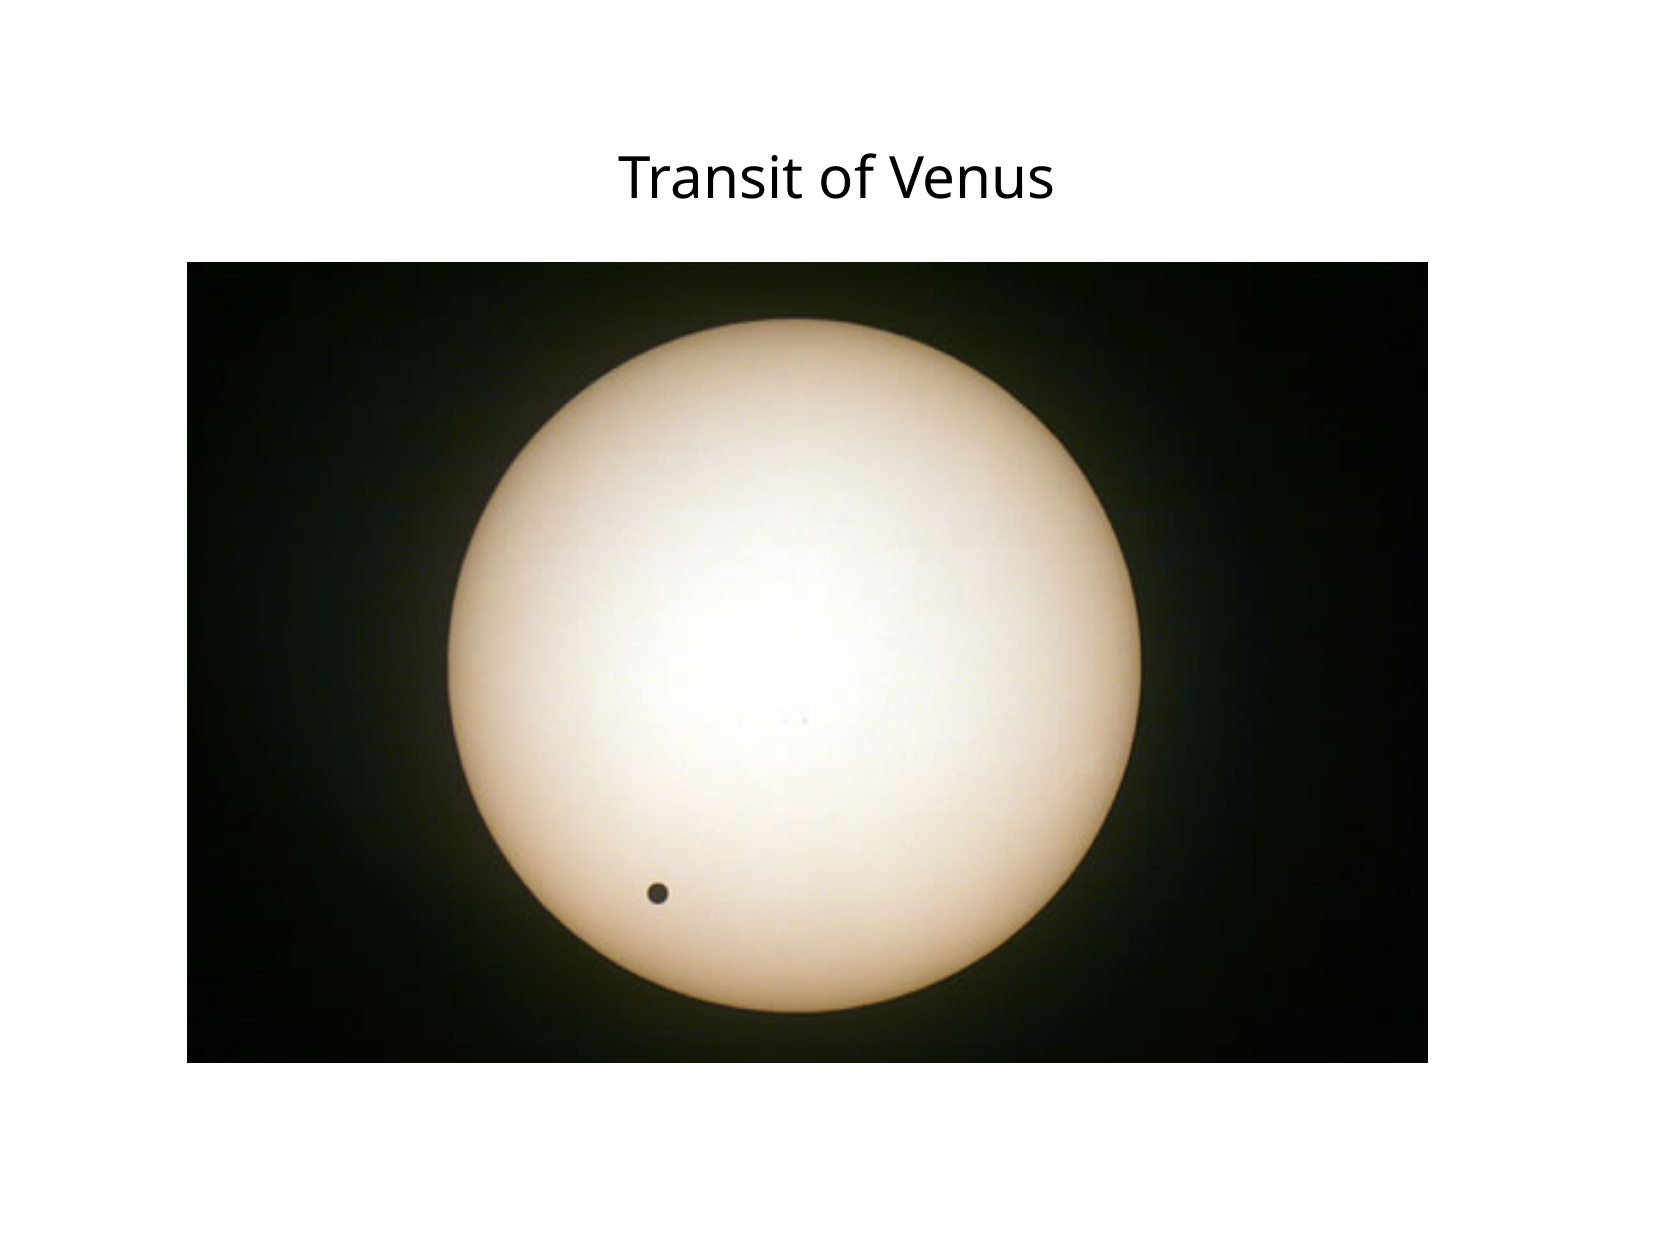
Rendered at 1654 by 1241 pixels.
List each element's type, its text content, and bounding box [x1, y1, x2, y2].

title Transit of Venus [82, 72, 1571, 279]
picture [187, 262, 1428, 1063]
